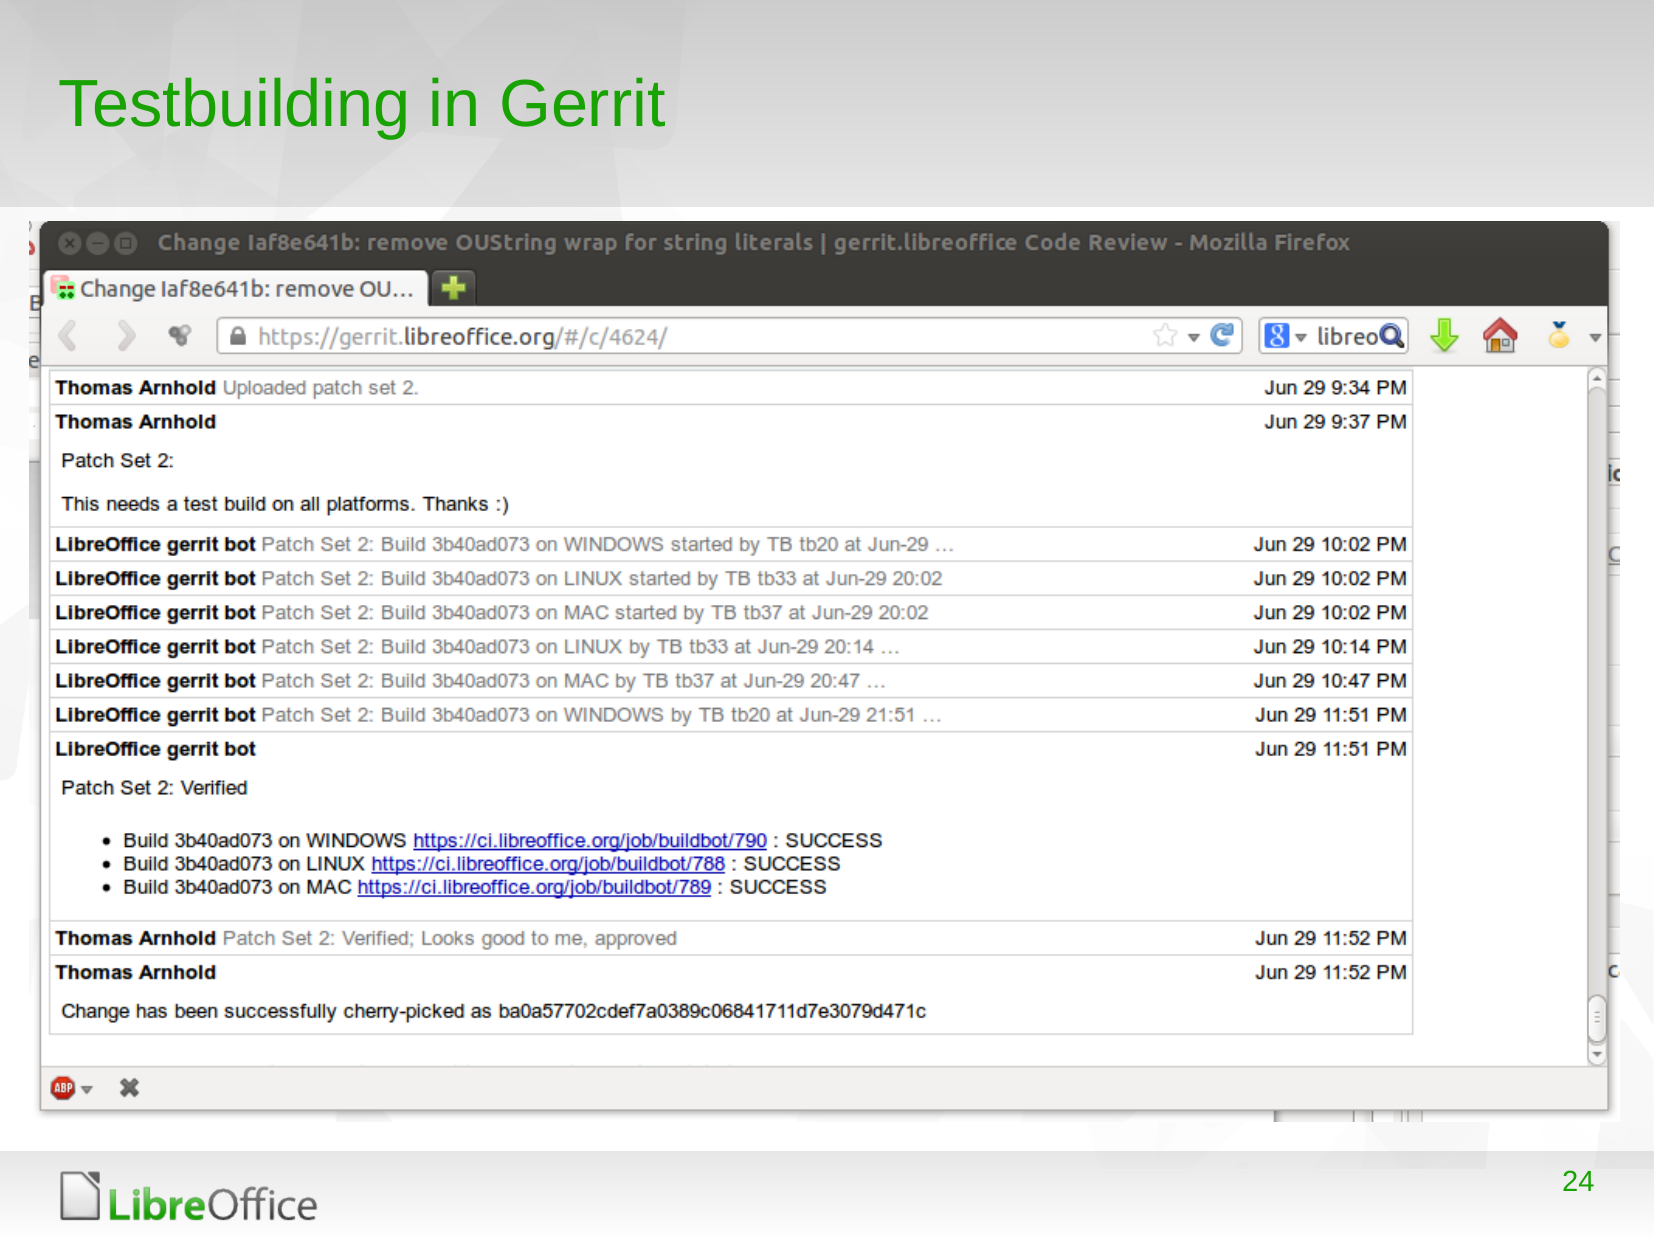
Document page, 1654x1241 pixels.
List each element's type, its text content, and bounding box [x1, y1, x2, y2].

picture [41, 1152, 337, 1240]
picture [0, 0, 1654, 1169]
title Testbuilding in Gerrit [59, 29, 1595, 178]
